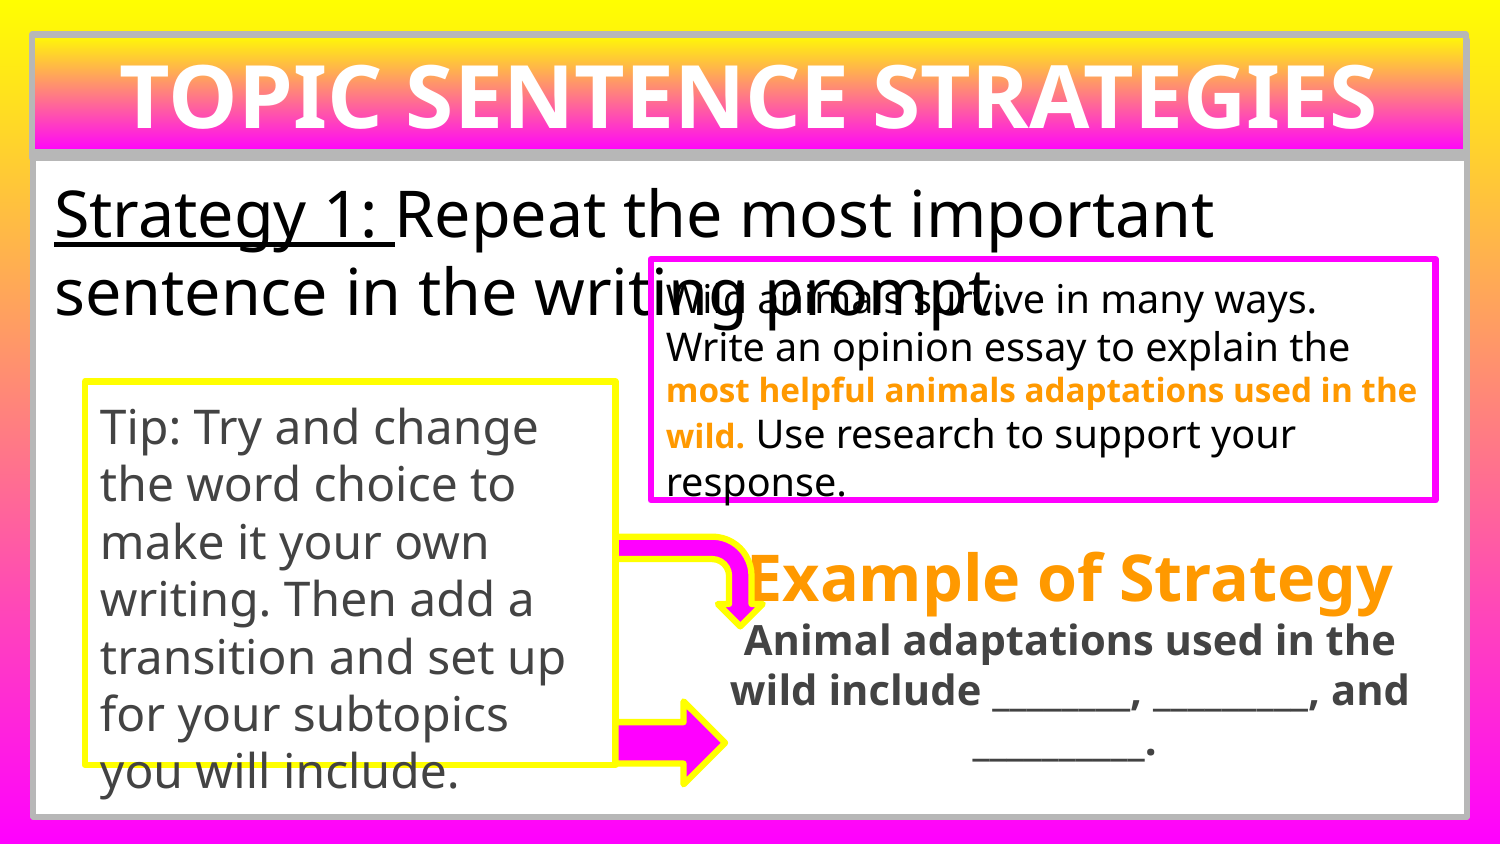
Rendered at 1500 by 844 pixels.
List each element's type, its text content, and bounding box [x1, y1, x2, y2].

text_box Tip: Try and change the word choice to make it your own writing. Then add a transition and set up for your subtopics you will include. [84, 381, 616, 765]
text_box Strategy 1: Repeat the most important sentence in the writing prompt. [39, 157, 1461, 812]
text_box Example of Strategy Animal adaptations used in the wild include ________, _________, and __________. [704, 521, 1436, 775]
text_box [32, 40, 1467, 817]
text_box Wild animals survive in many ways. Write an opinion essay to explain the most helpful animals adaptations used in the wild. Use research to support your response. [650, 259, 1436, 501]
text_box TOPIC SENTENCE STRATEGIES [32, 34, 1466, 153]
